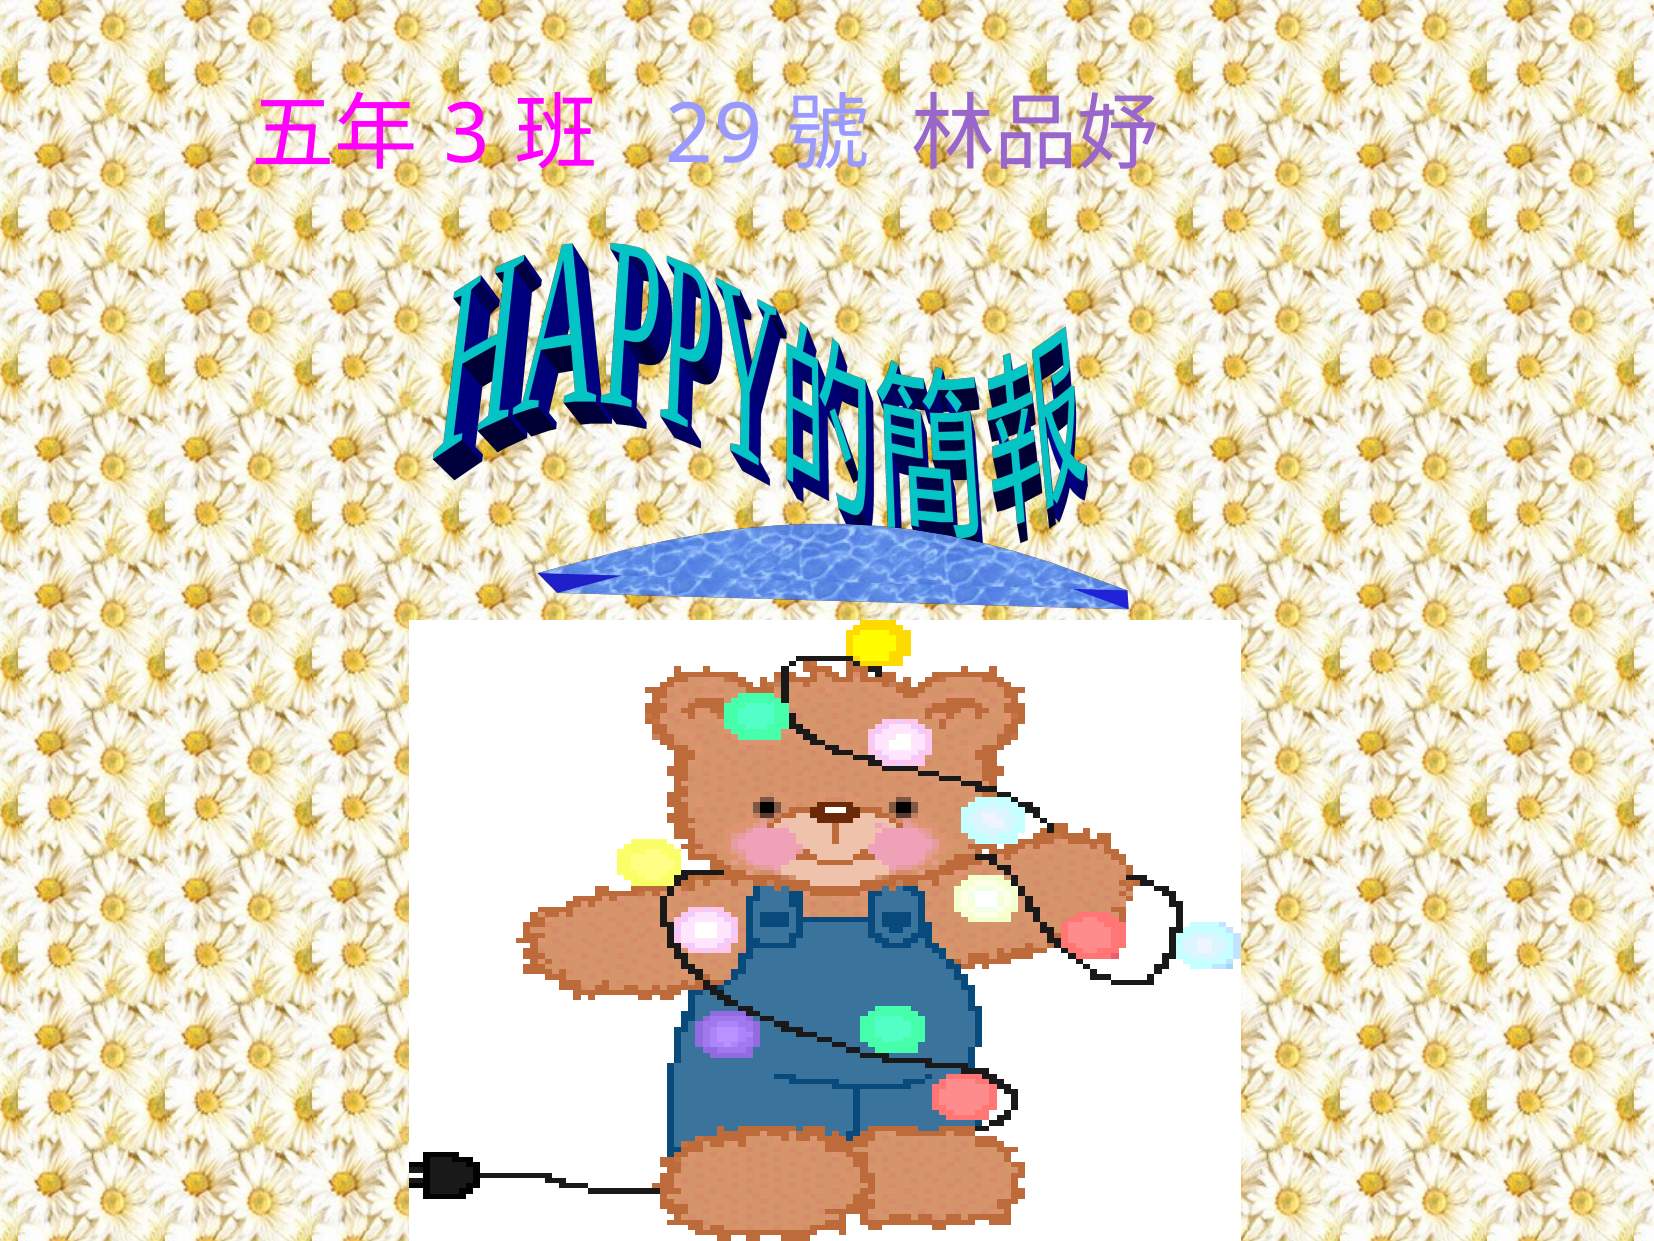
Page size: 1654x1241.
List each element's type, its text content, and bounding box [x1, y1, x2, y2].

text_box [953, 480, 970, 525]
text_box [803, 431, 813, 464]
text_box [147, 217, 1004, 532]
picture [0, 0, 1654, 1241]
text_box [915, 409, 935, 468]
text_box 五年3班 29號 林品妤 [236, 59, 1565, 274]
text_box [900, 473, 913, 532]
text_box [803, 381, 812, 406]
text_box [838, 402, 858, 470]
